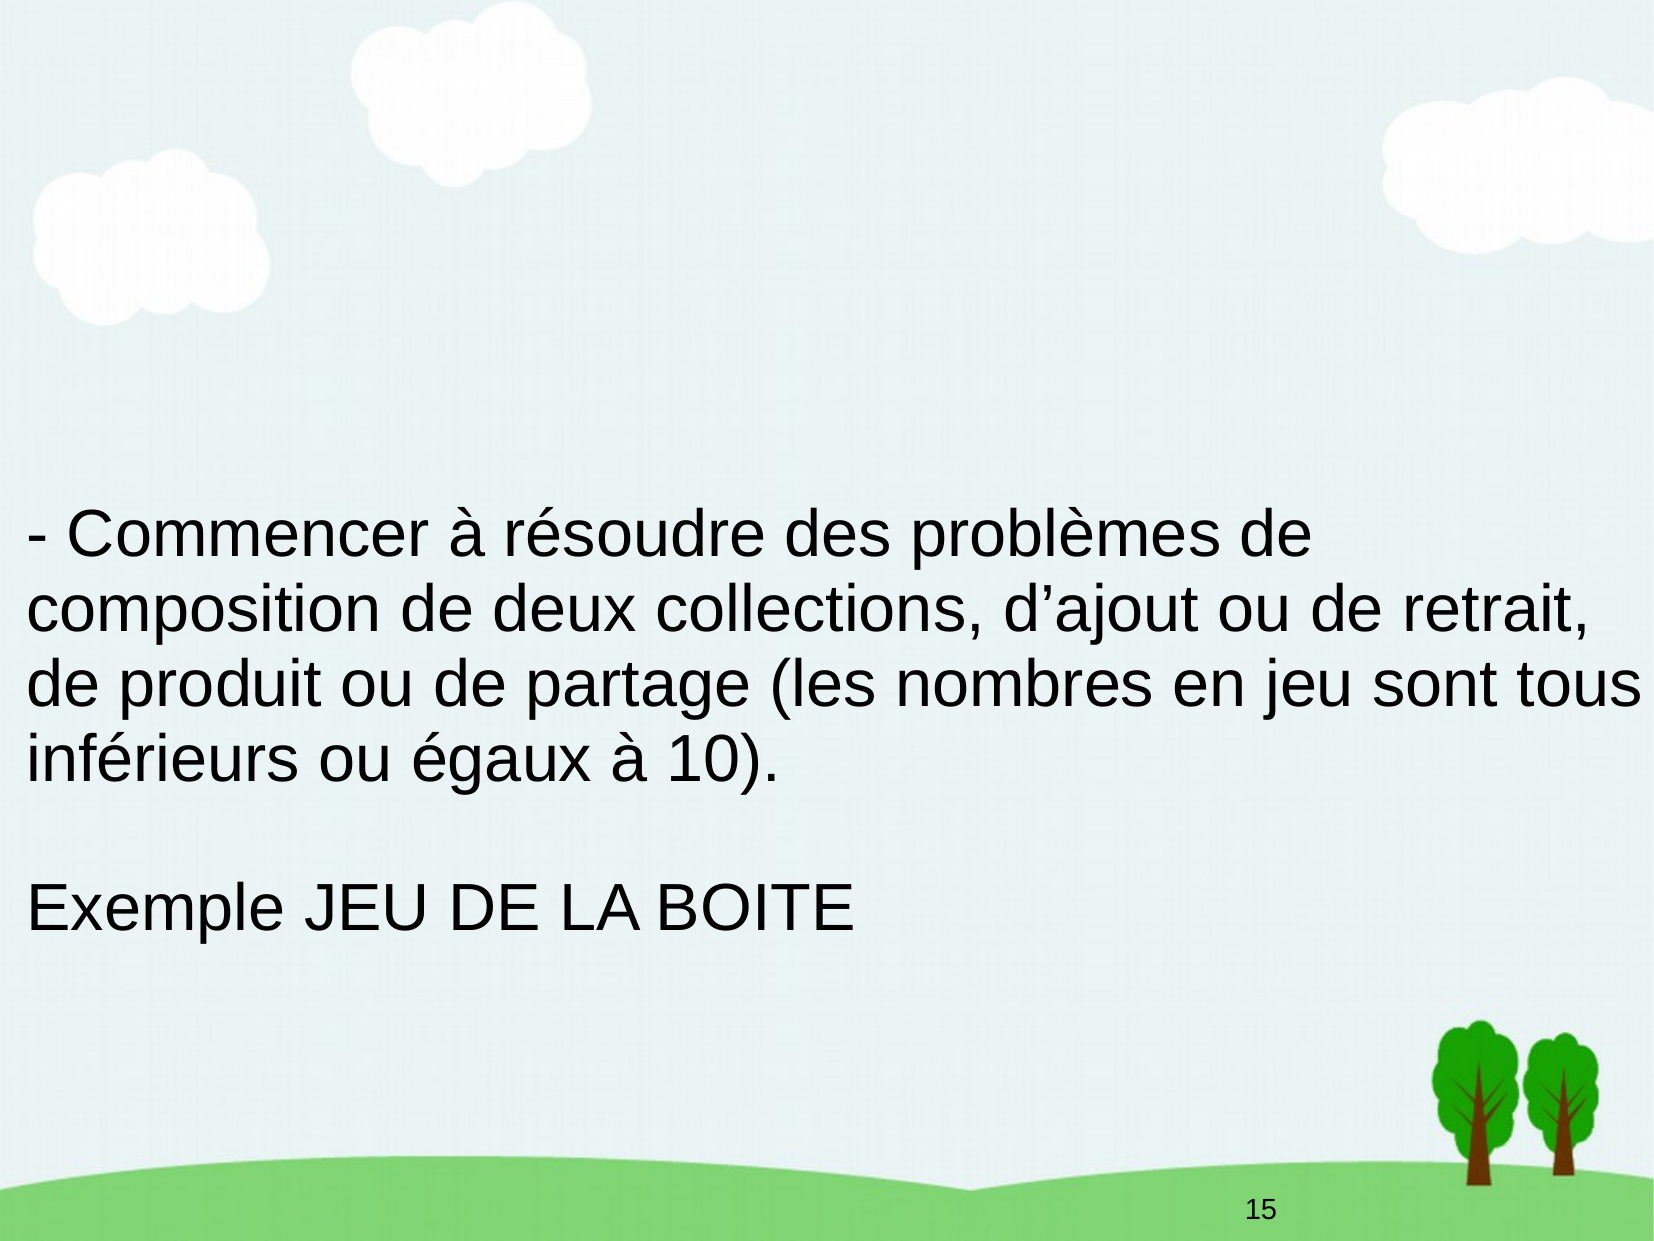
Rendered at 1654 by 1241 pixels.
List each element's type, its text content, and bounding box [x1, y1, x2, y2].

text_box <numéro> [1244, 1190, 1630, 1241]
picture [0, 0, 1654, 1241]
text_box - Commencer à résoudre des problèmes de composition de deux collections, d’ajout ou de retrait, de produit ou de partage (les nombres en jeu sont tous inférieurs ou égaux à 10). Exemple JEU DE LA BOITE [11, 488, 1654, 953]
